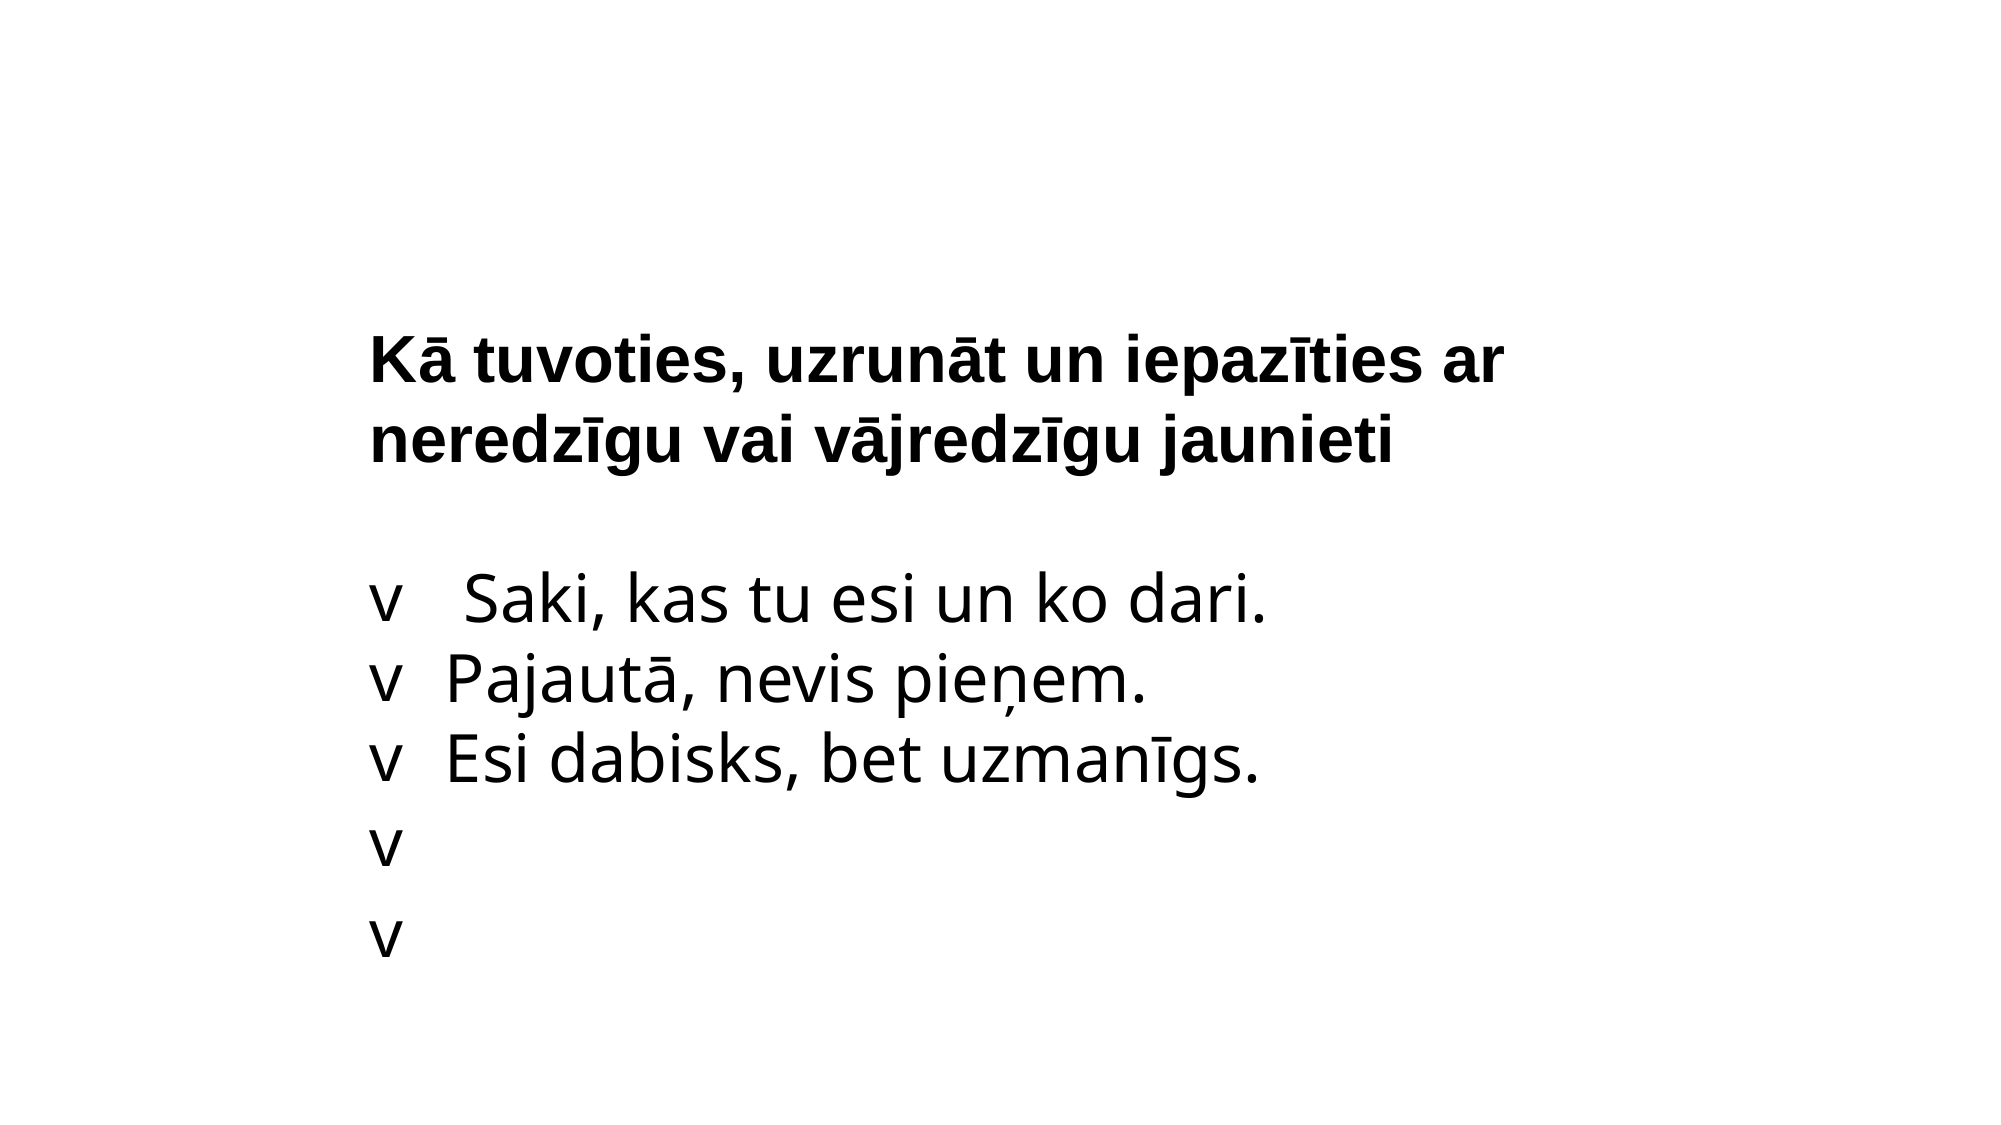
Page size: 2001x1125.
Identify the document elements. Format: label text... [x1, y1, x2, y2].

text_box Kā tuvoties, uzrunāt un iepazīties ar neredzīgu vai vājredzīgu jaunieti Saki, kas tu esi un ko dari. Pajautā, nevis pieņem. Esi dabisks, bet uzmanīgs. [355, 308, 1833, 1065]
